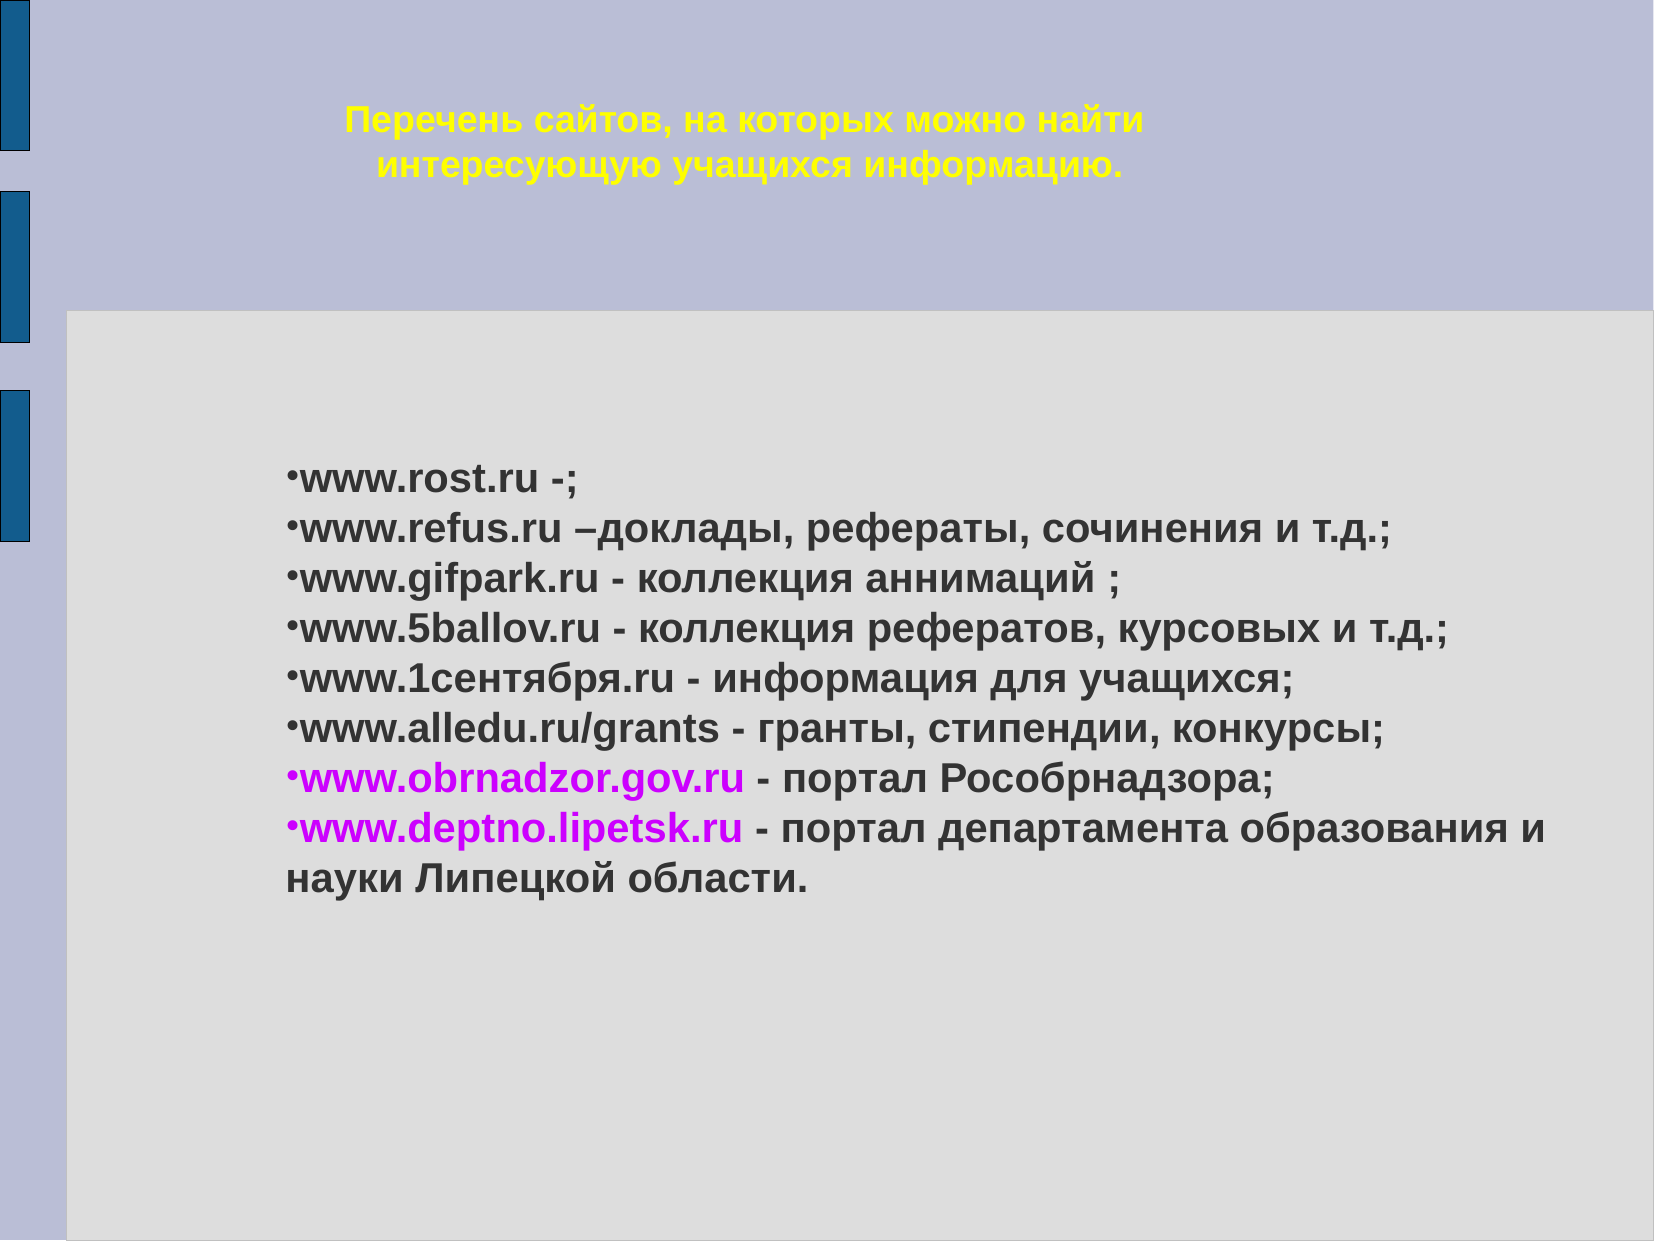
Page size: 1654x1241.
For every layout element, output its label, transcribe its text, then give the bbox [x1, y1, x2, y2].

text_box Перечень сайтов, на которых можно найти интересующую учащихся информацию. [62, 87, 1438, 193]
text_box www.rost.ru -; www.refus.ru –доклады, рефераты, сочинения и т.д.; www.gifpark.ru - коллекция аннимаций ; www.5ballov.ru - коллекция рефератов, курсовых и т.д.; www.1сентября.ru - информация для учащихся; www.alledu.ru/grants - гранты, стипендии, конкурсы; www.obrnadzor.gov.ru - портал Рособрнадзора; www.deptno.lipetsk.ru - портал департамента образования и науки Липецкой области. [270, 442, 1654, 909]
